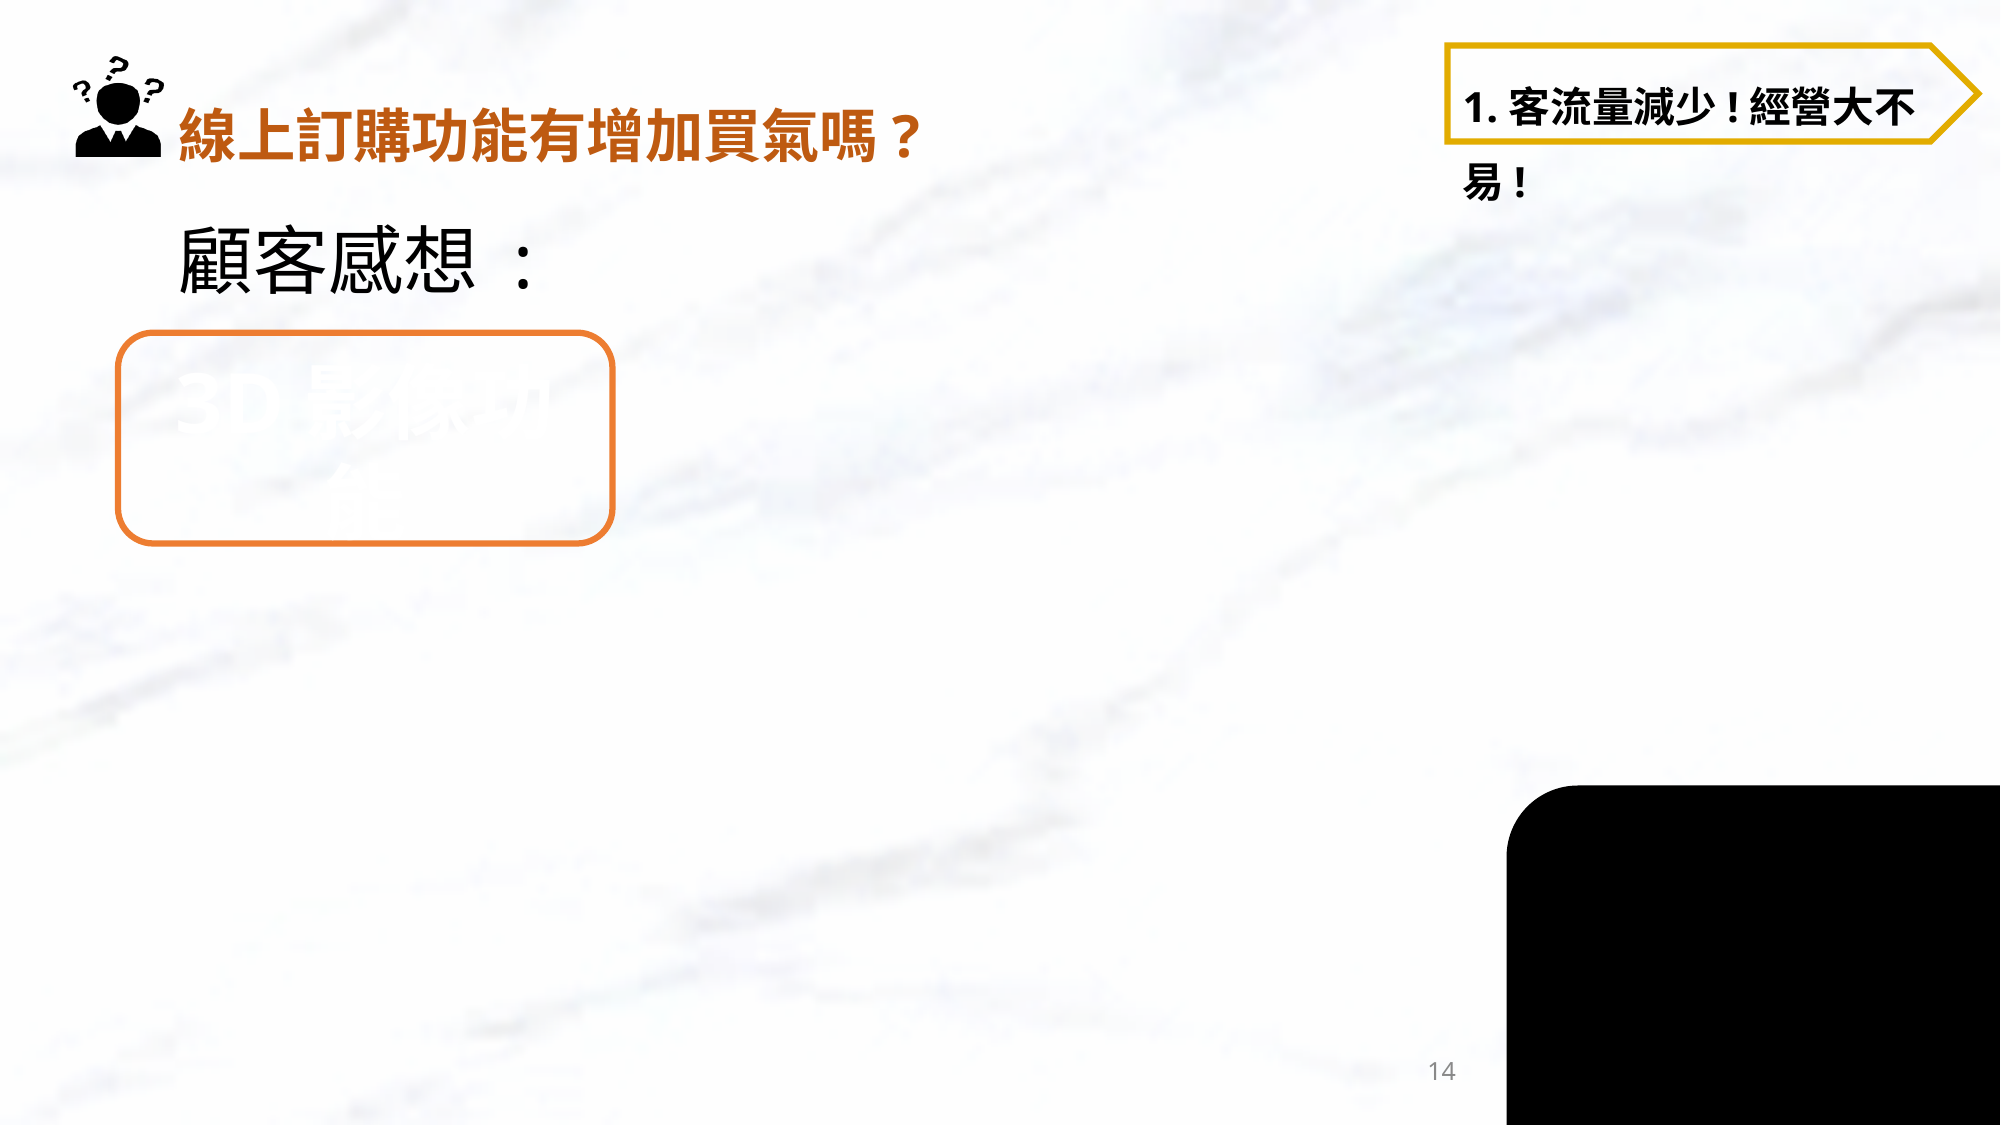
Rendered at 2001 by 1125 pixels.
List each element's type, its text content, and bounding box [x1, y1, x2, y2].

text_box [1506, 785, 2000, 1125]
text_box 3D影像功能 [117, 332, 613, 544]
picture [0, 0, 2000, 1125]
